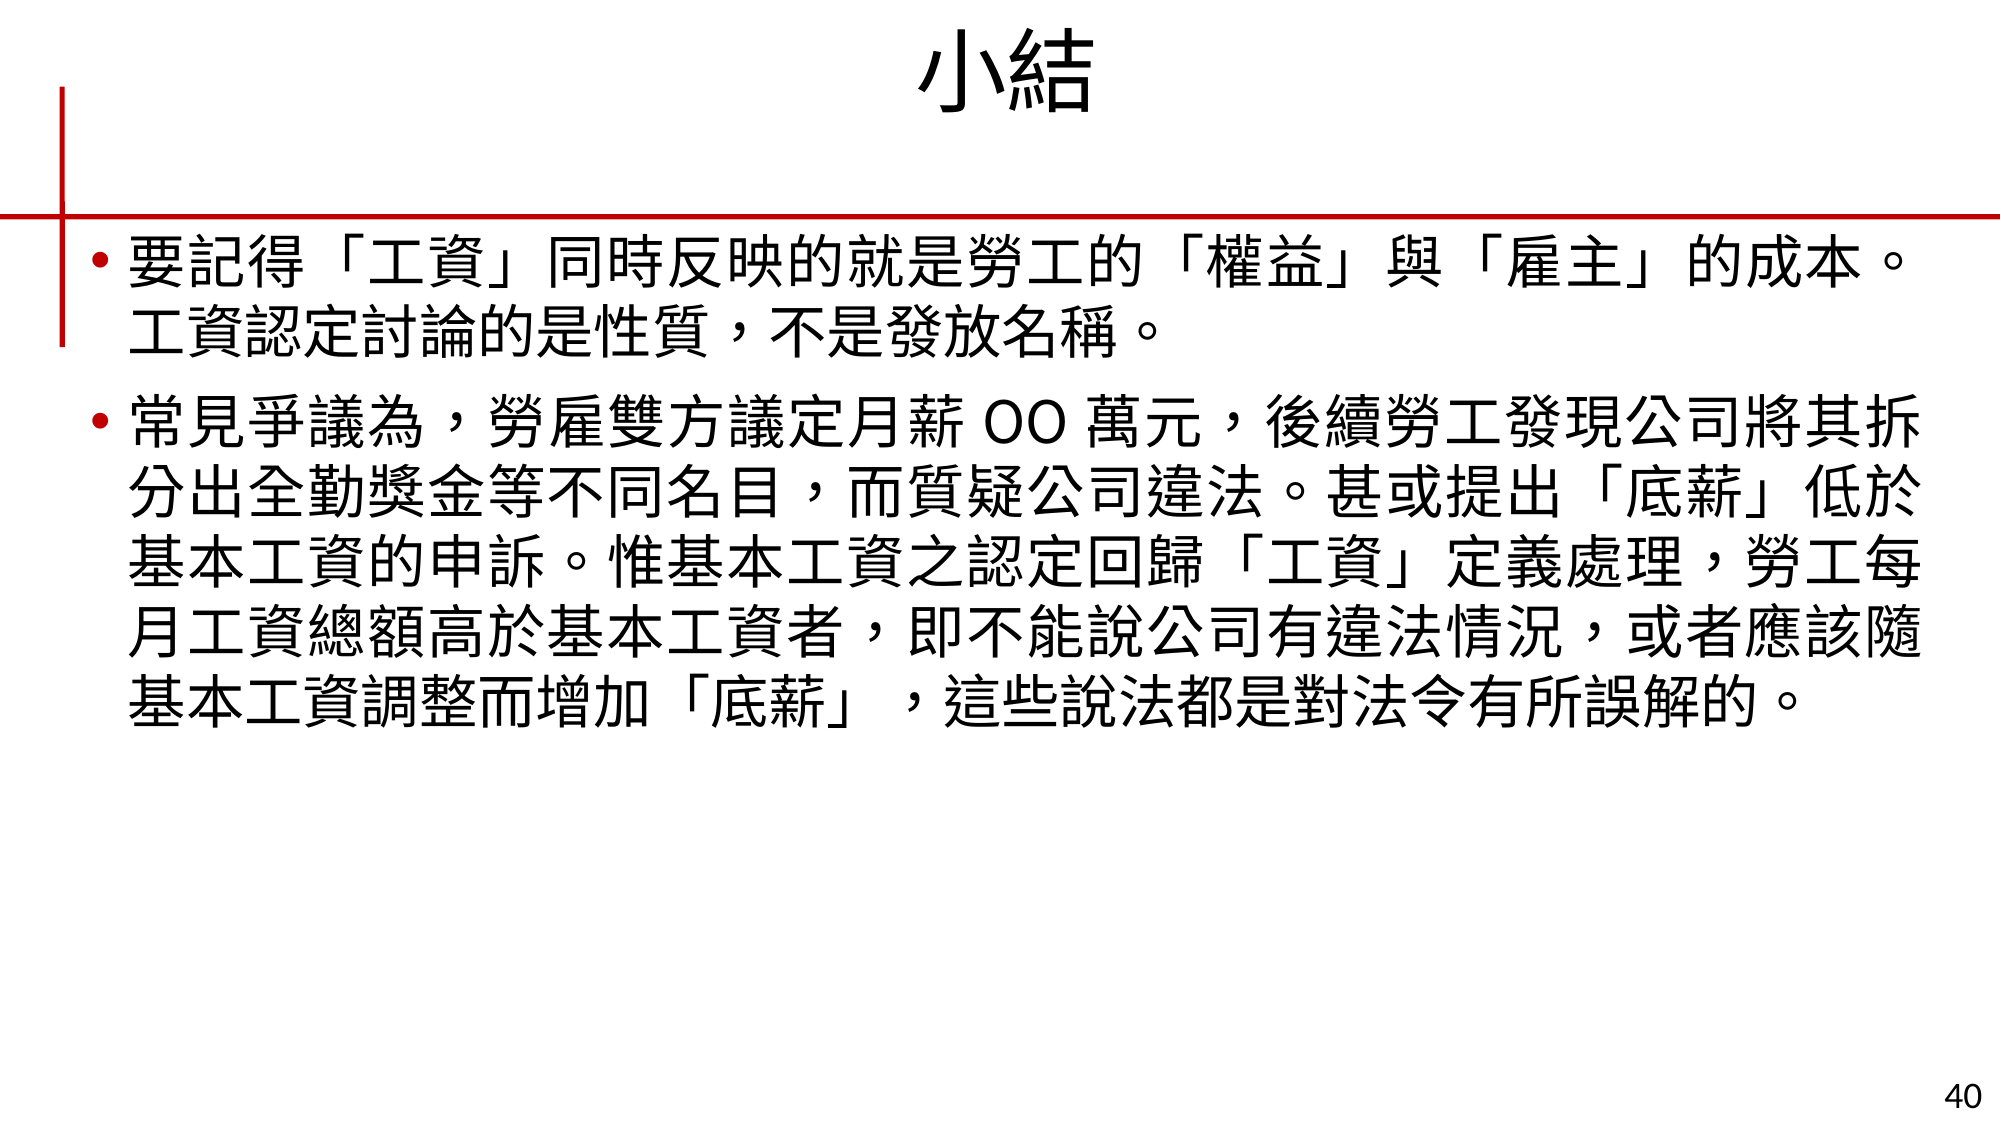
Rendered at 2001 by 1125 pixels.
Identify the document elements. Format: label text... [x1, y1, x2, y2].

slide_number <編號> [1701, 1063, 1998, 1118]
list 要記得「工資」同時反映的就是勞工的「權益」與「雇主」的成本。工資認定討論的是性質，不是發放名稱。 常見爭議為，勞雇雙方議定月薪OO萬元，後續勞工發現公司將其拆分出全勤獎金等不同名目，而質疑公司違法。甚或提出「底薪」低於基本工資的申訴。惟基本工資之認定回歸「工資」定義處理，勞工每月工資總額高於基本工資者，即不能說公司有違法情況，或者應該隨基本工資調整而增加「底薪」，這些說法都是對法令有所誤解的。 [75, 217, 1938, 1027]
title 小結 [75, 6, 1938, 211]
